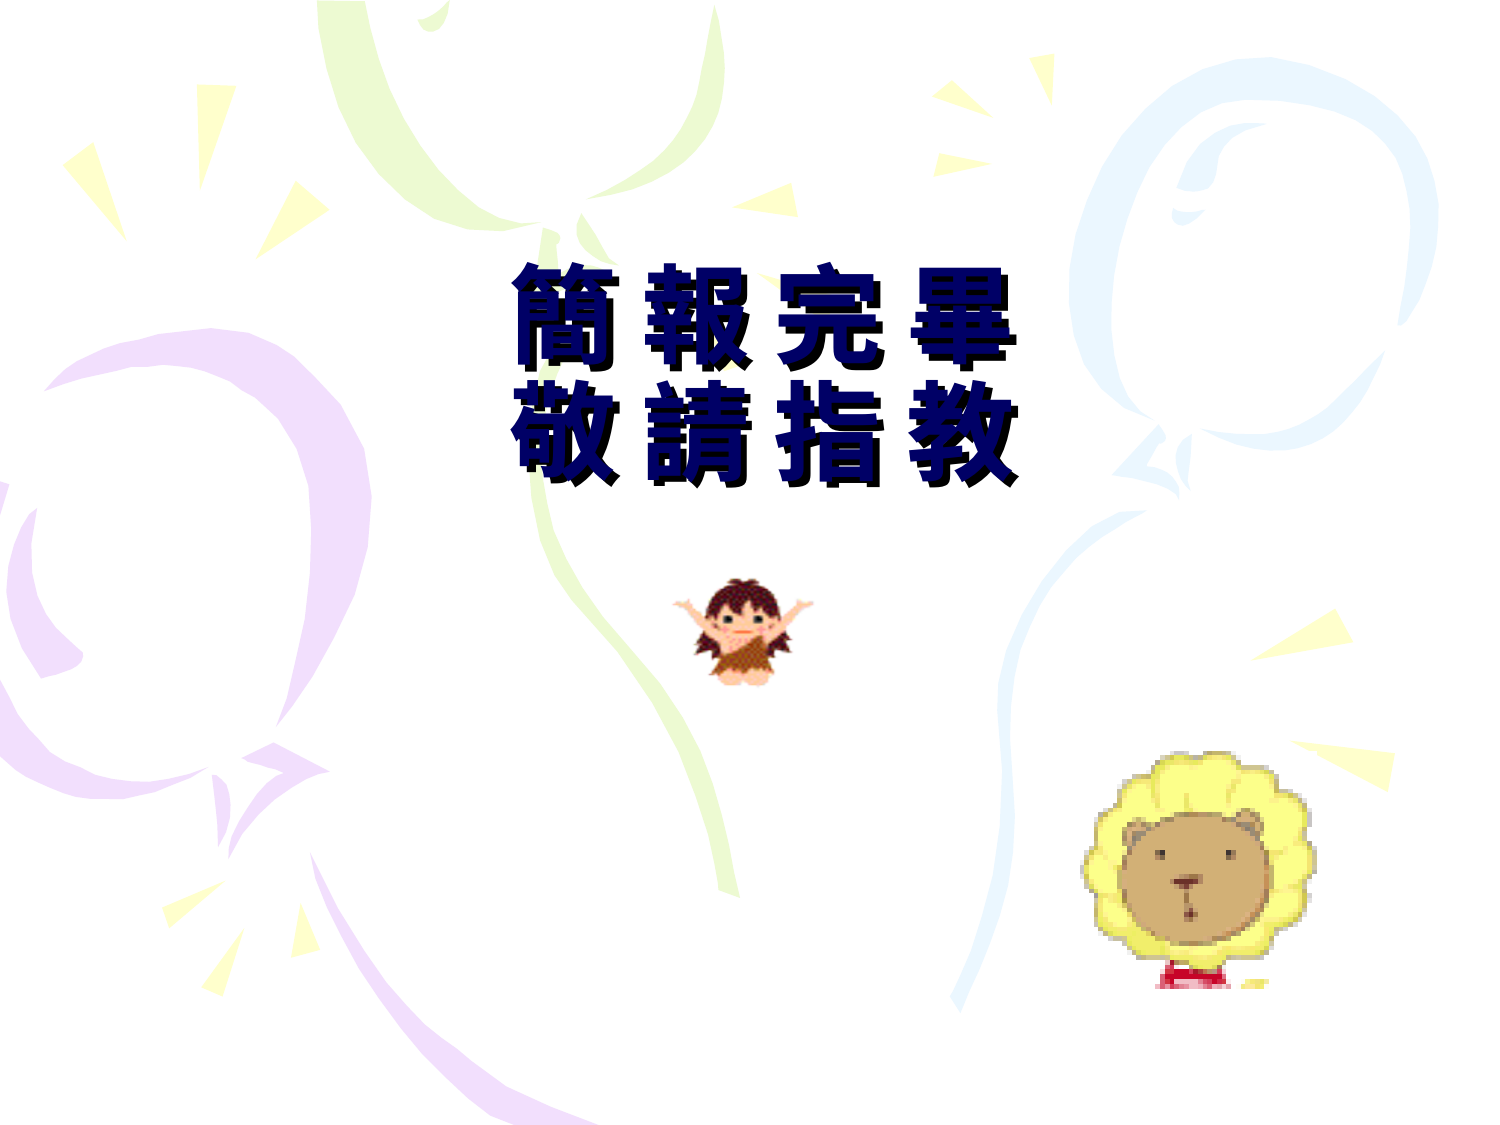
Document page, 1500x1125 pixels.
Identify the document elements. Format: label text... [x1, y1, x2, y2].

title 簡 報 完 畢 敬 請 指 教 [218, 137, 1306, 504]
picture [1080, 751, 1317, 990]
picture [667, 574, 821, 694]
